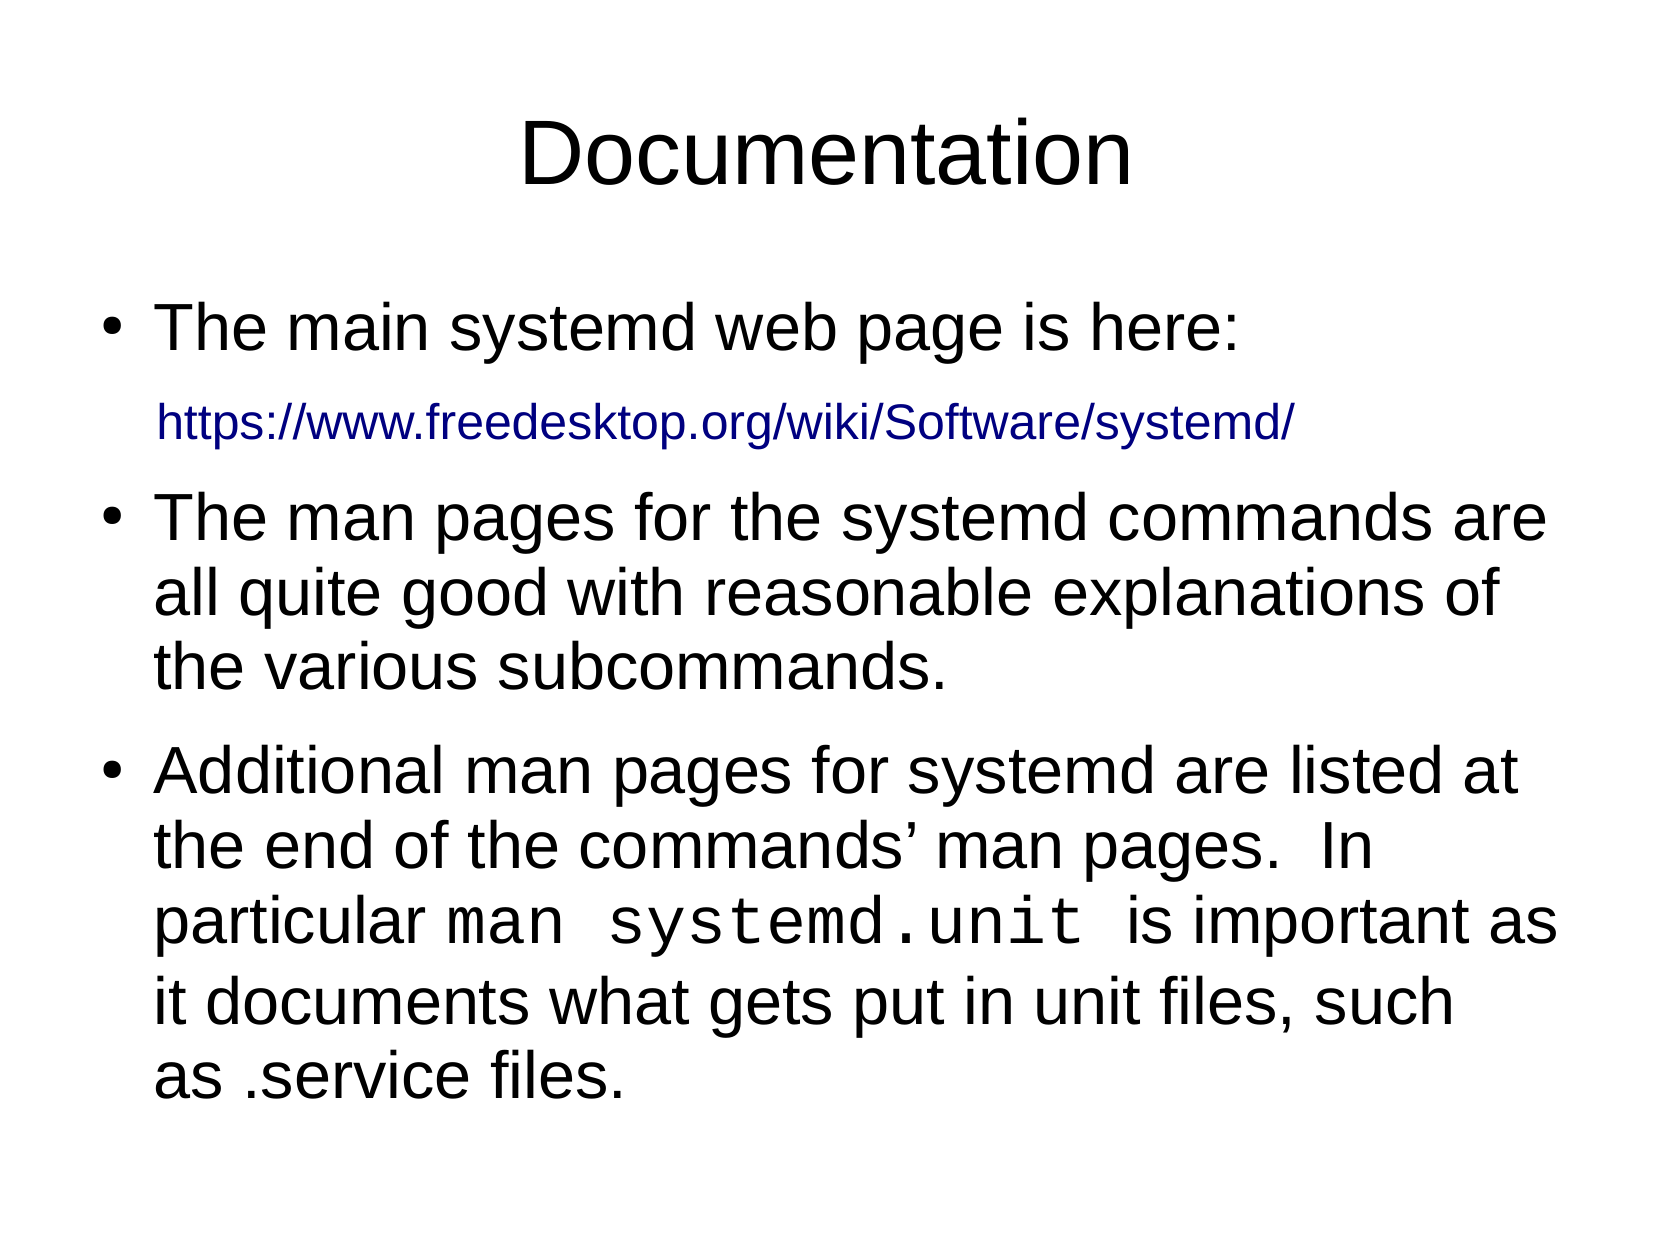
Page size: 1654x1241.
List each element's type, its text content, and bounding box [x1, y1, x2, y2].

title Documentation [82, 49, 1571, 257]
list The main systemd web page is here: https://www.freedesktop.org/wiki/Software/systemd/ The man pages for the systemd commands are all quite good with reasonable explanations of the various subcommands. Additional man pages for systemd are listed at the end of the commands’ man pages. In particular man systemd.unit is important as it documents what gets put in unit files, such as .service files. [82, 290, 1571, 1123]
